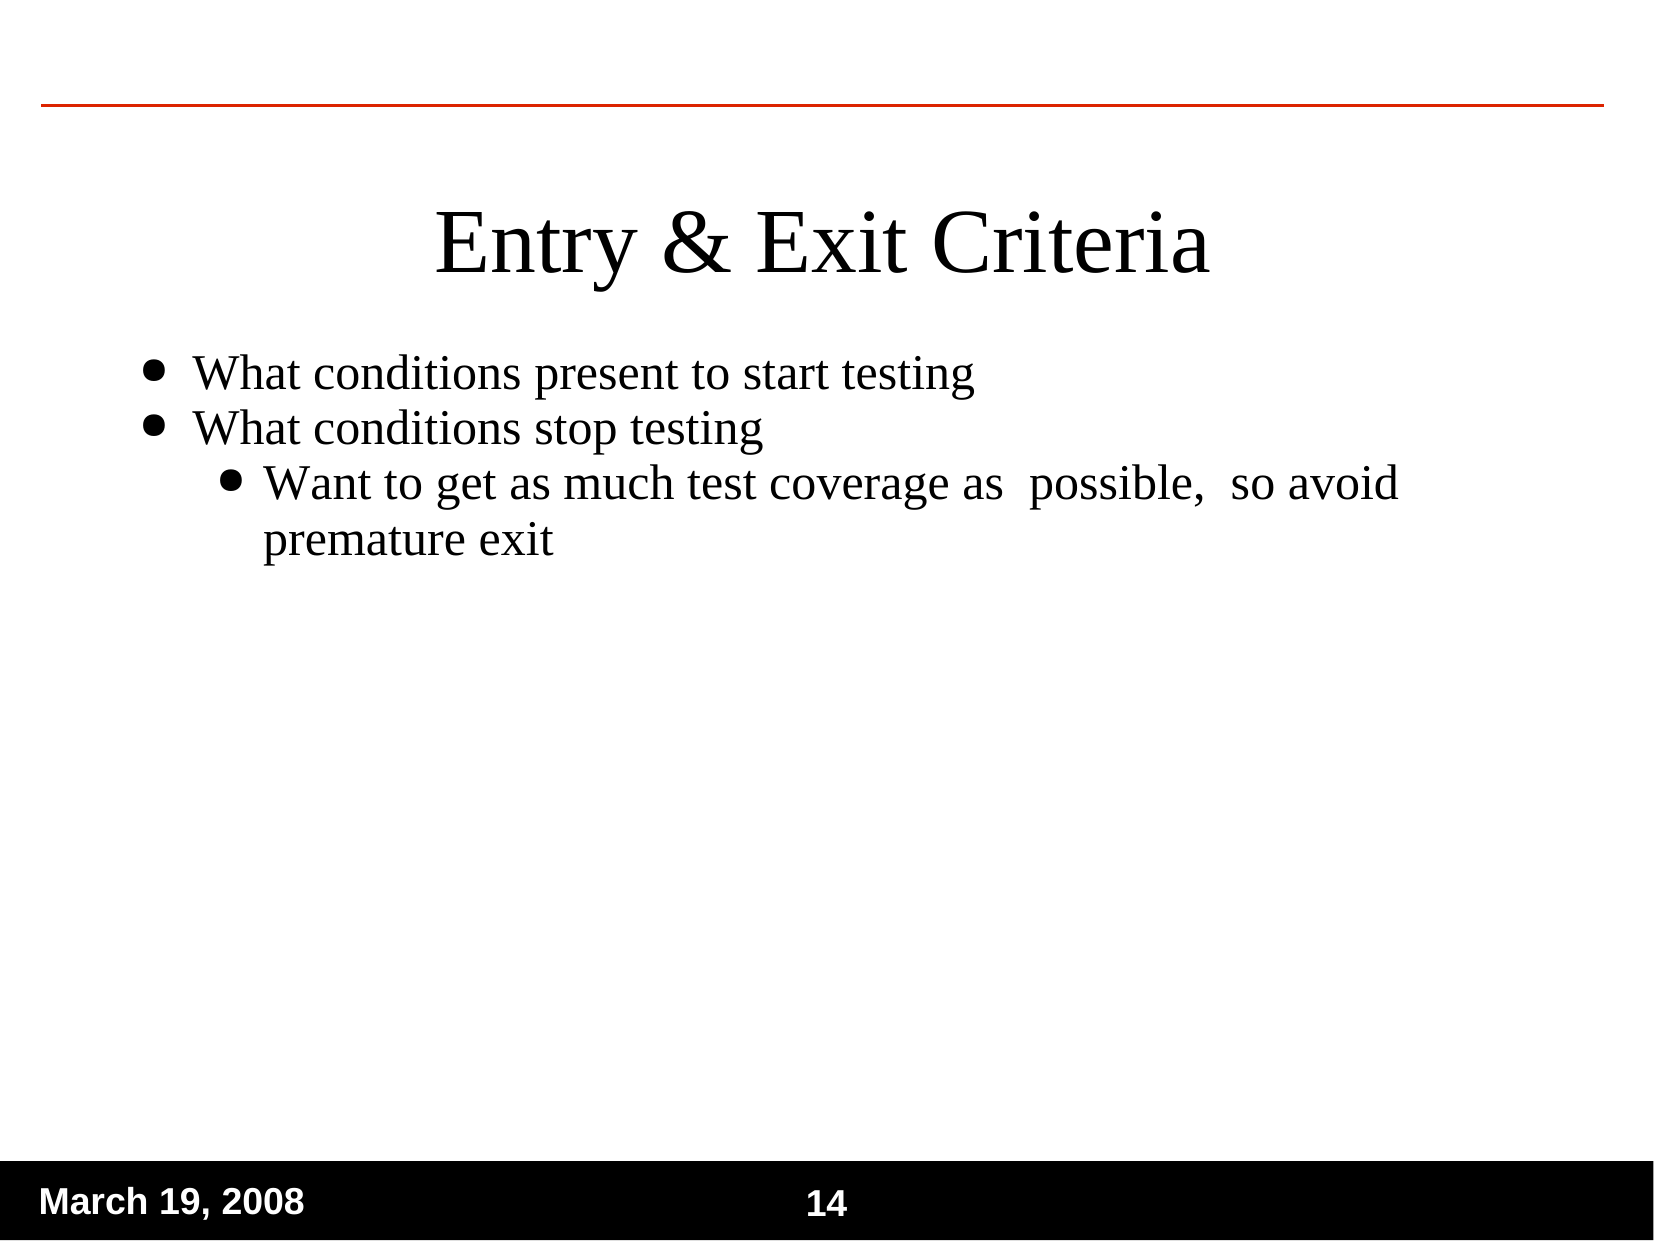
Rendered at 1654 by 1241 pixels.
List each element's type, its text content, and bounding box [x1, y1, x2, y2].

list What conditions present to start testing What conditions stop testing Want to get as much test coverage as possible, so avoid premature exit [121, 344, 1534, 1127]
title Entry & Exit Criteria [117, 137, 1530, 346]
